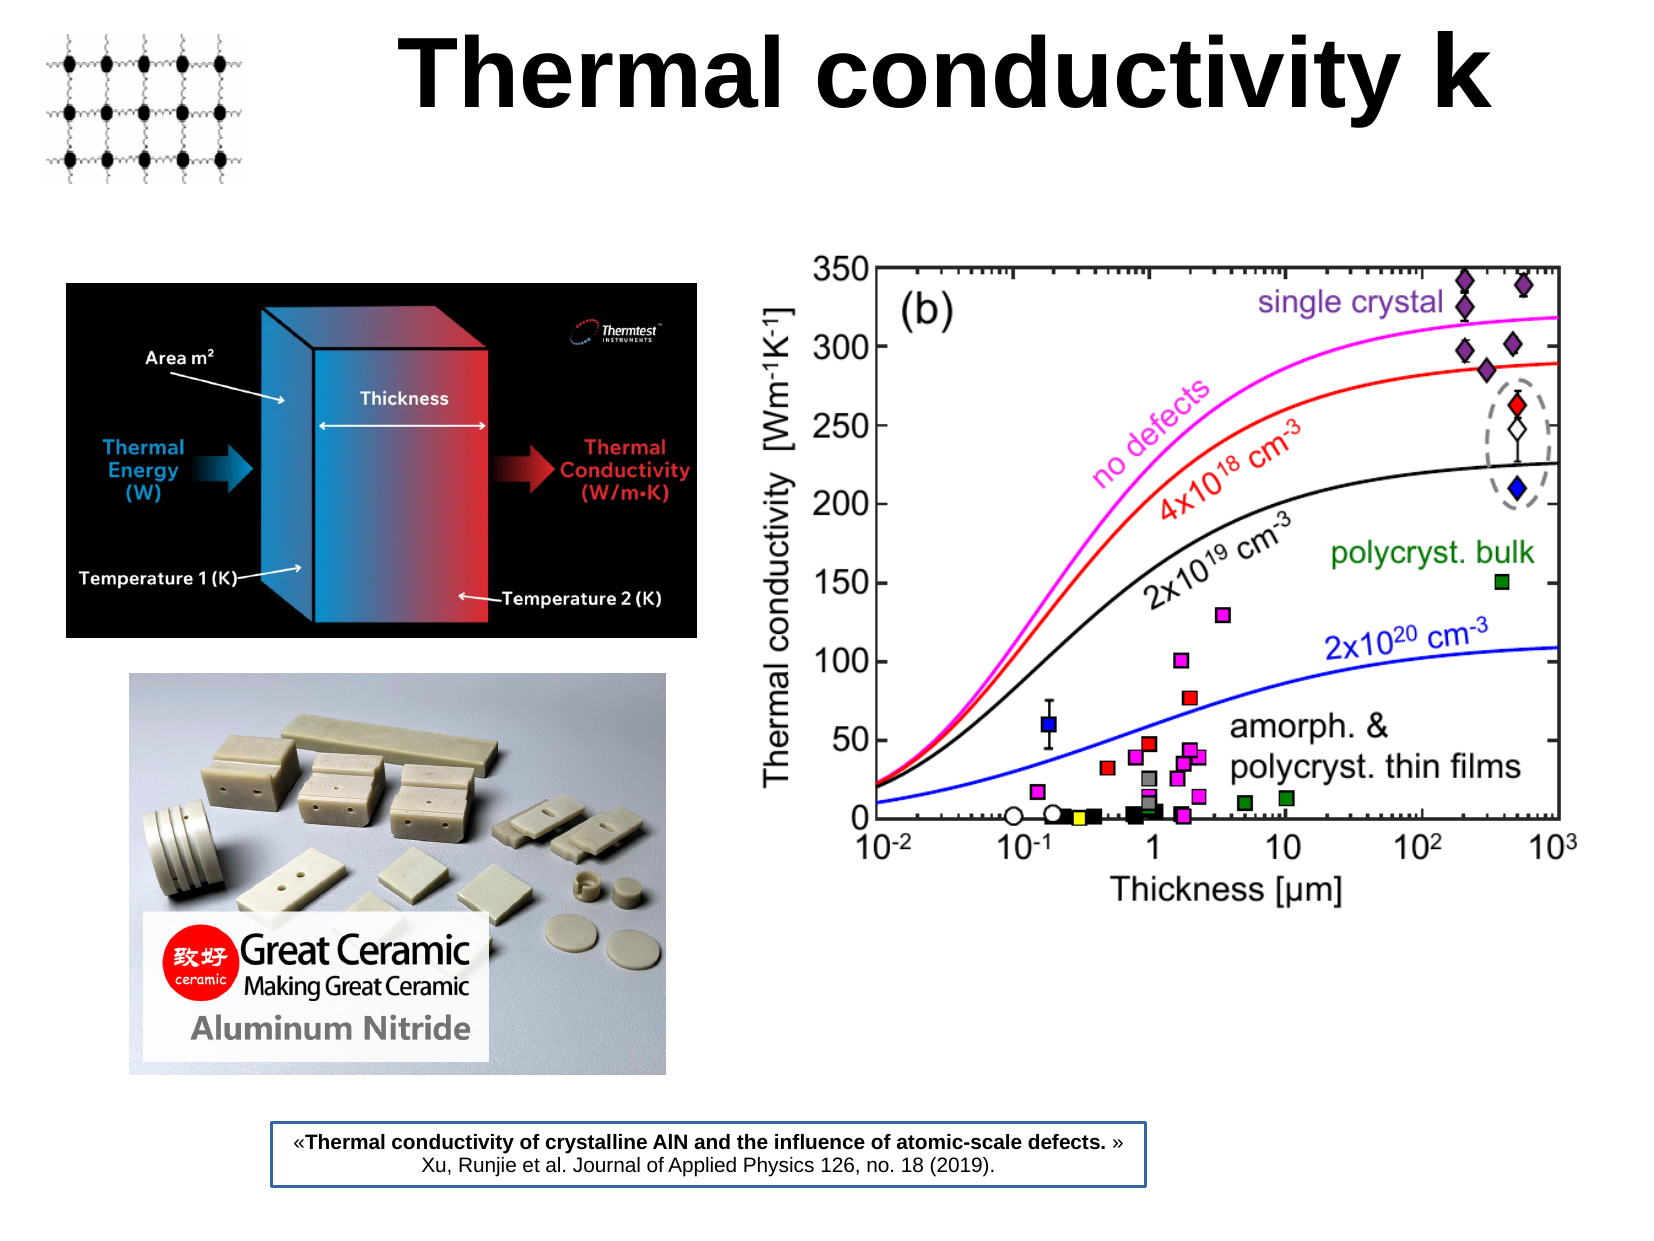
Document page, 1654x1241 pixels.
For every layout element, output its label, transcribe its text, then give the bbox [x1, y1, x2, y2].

picture [11, 12, 245, 189]
text_box «Thermal conductivity of crystalline AlN and the influence of atomic-scale defects. » Xu, Runjie et al. Journal of Applied Physics 126, no. 18 (2019). [271, 1122, 1146, 1187]
title Thermal conductivity k [200, 0, 1654, 172]
picture [744, 224, 1626, 934]
picture [129, 673, 666, 1075]
picture [66, 283, 697, 638]
